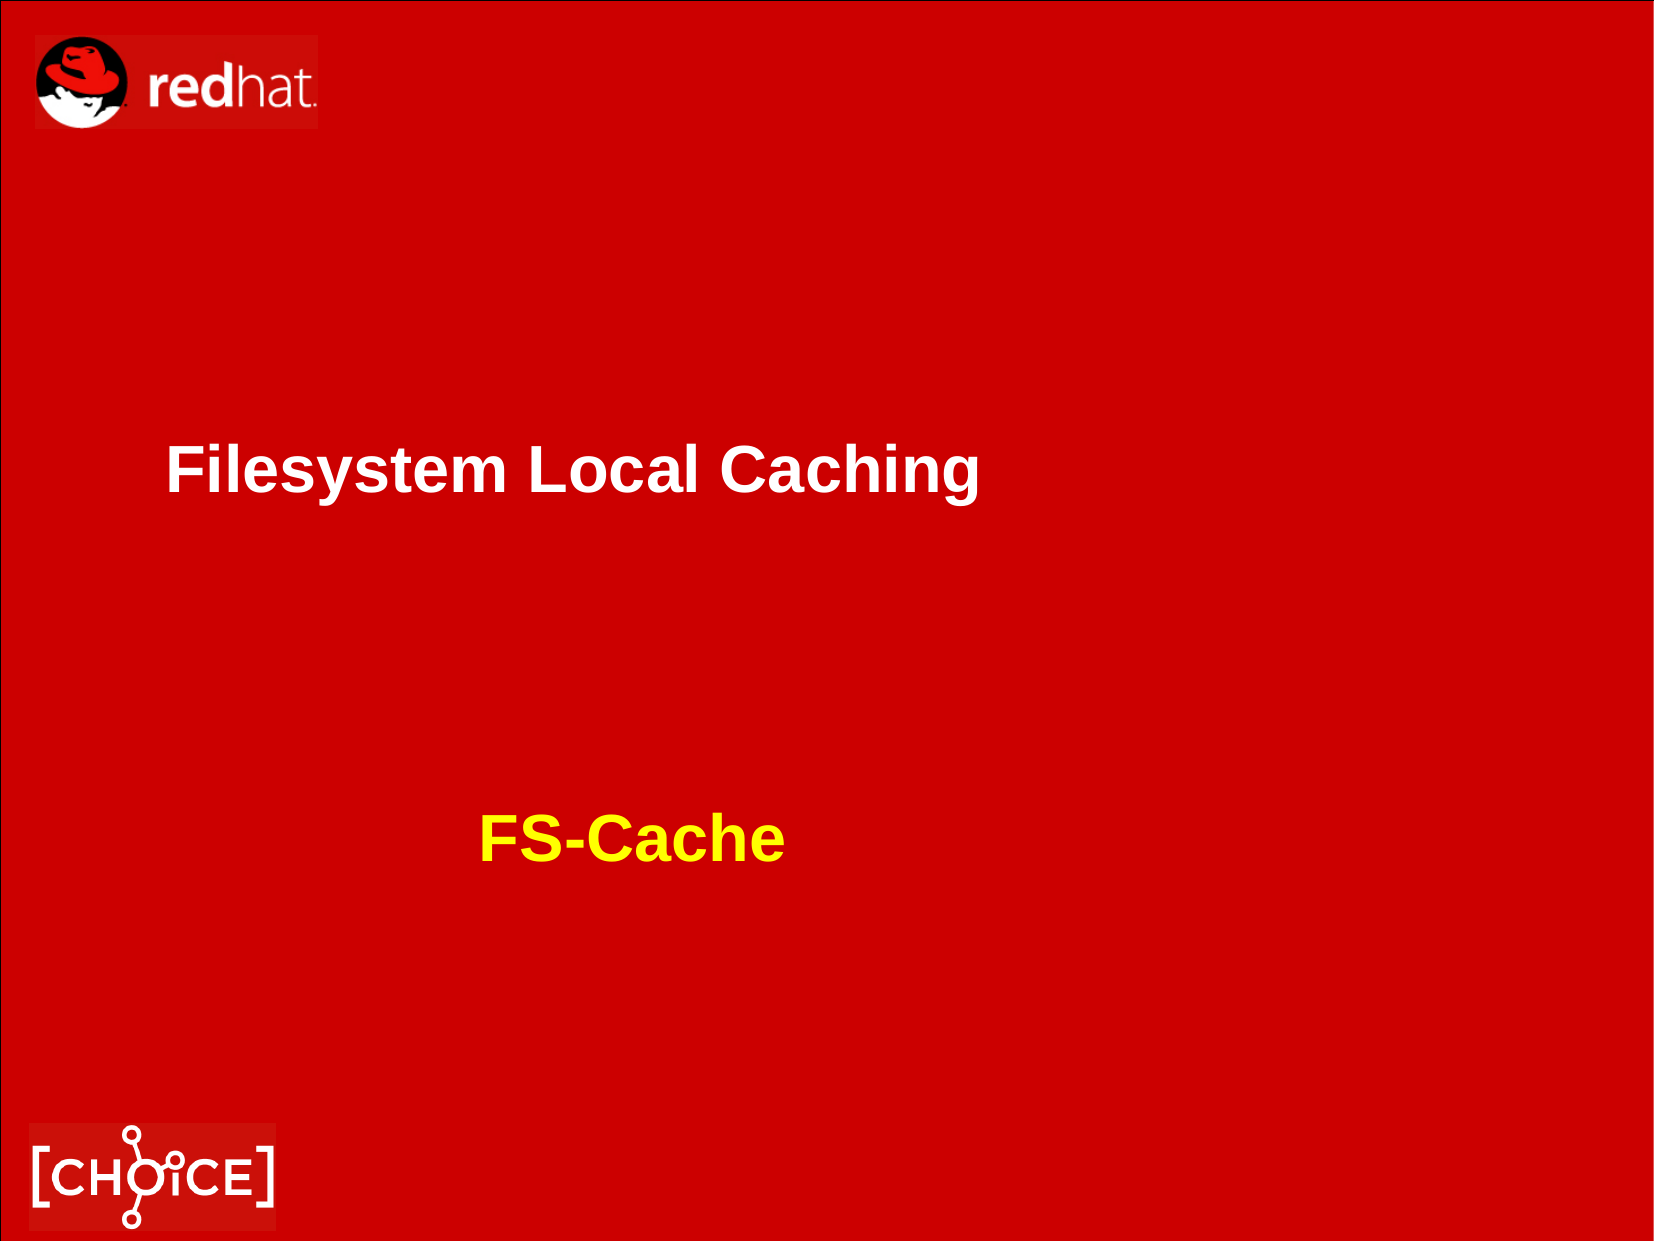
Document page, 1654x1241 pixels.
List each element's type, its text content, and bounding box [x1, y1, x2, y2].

picture [35, 35, 318, 129]
title Filesystem Local Caching [165, 374, 1477, 564]
picture [29, 1123, 276, 1231]
subtitle FS-Cache [184, 754, 1007, 922]
